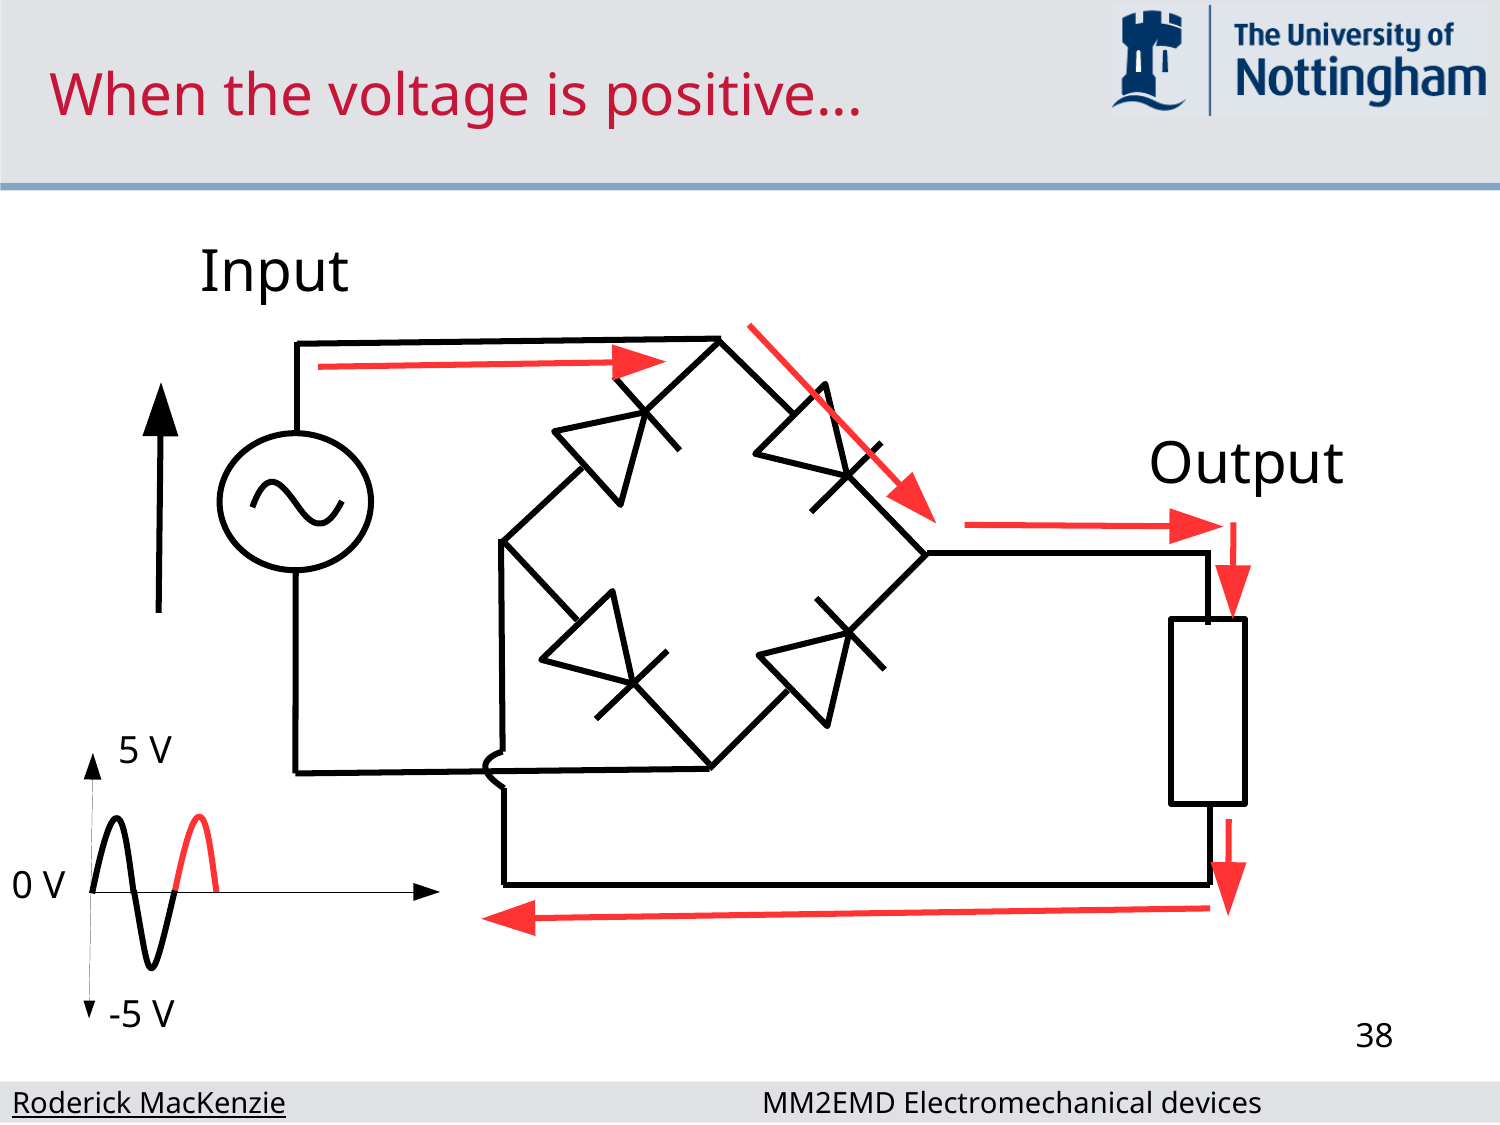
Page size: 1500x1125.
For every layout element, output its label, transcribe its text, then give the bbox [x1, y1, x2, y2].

picture [1111, 4, 1487, 116]
text_box [541, 591, 632, 683]
text_box When the voltage is positive... [34, 50, 958, 136]
text_box Output [1133, 417, 1366, 503]
text_box [758, 633, 849, 727]
text_box [554, 413, 645, 505]
text_box 5 V [103, 718, 286, 794]
text_box <number> [1340, 1006, 1500, 1077]
text_box [817, 383, 831, 406]
text_box -5 V [94, 982, 276, 1058]
text_box 0 V [0, 853, 179, 929]
text_box [755, 397, 847, 476]
text_box Input [186, 226, 367, 311]
